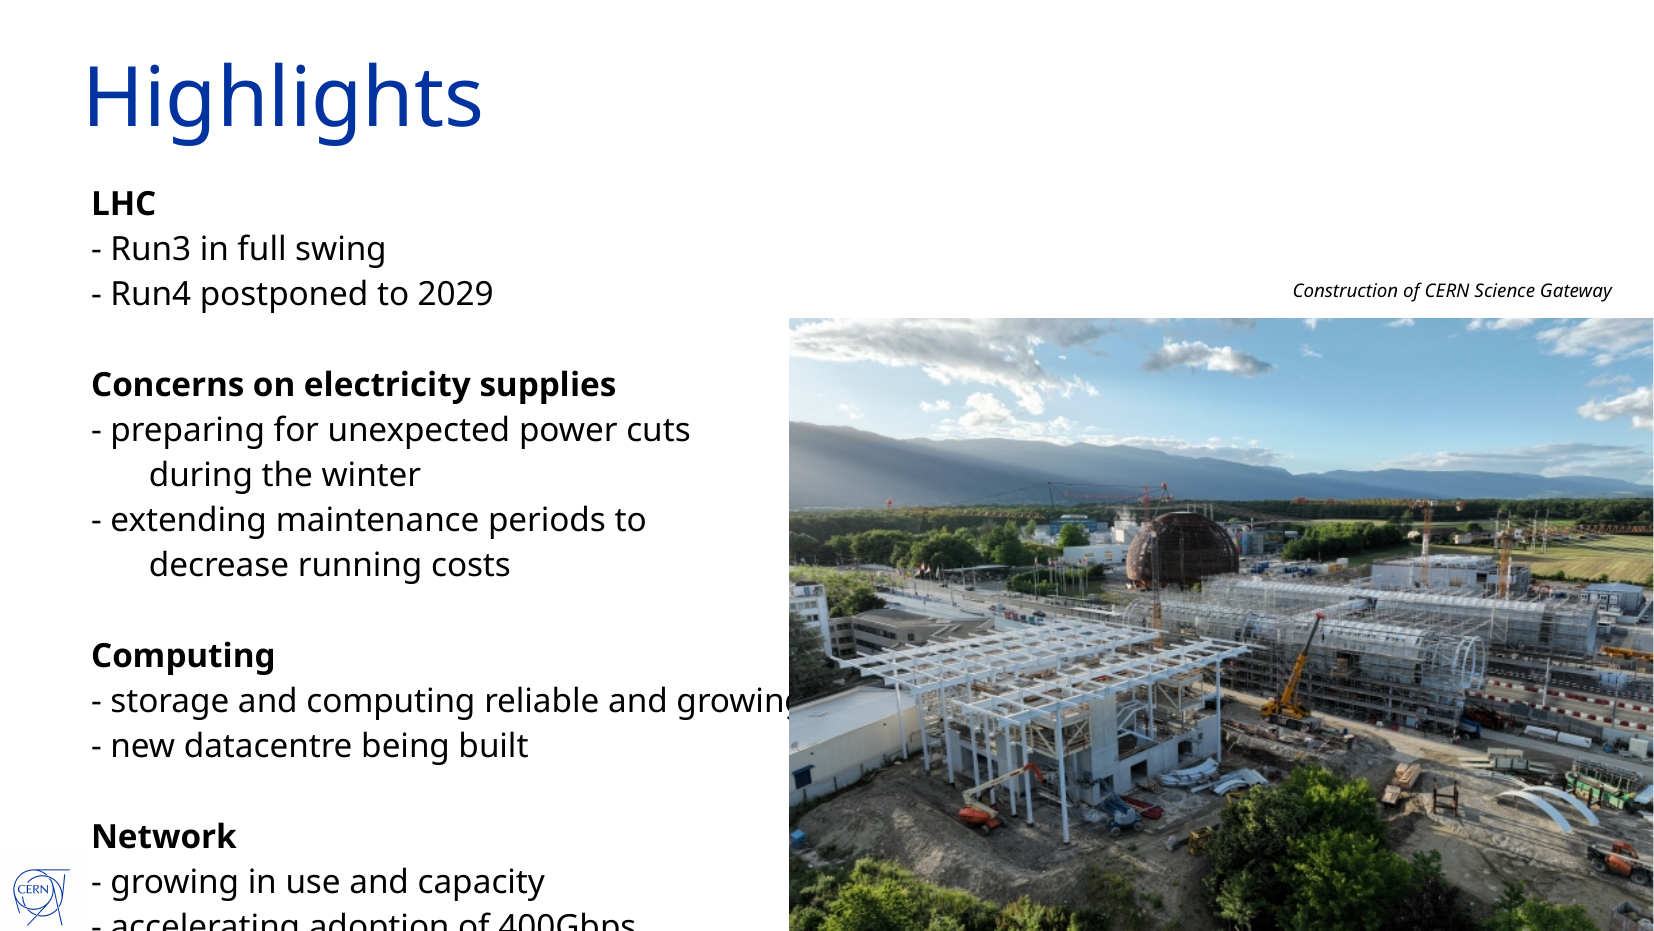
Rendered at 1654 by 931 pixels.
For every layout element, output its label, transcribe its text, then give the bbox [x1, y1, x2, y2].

text_box LHC - Run3 in full swing - Run4 postponed to 2029 Concerns on electricity supplies - preparing for unexpected power cuts during the winter - extending maintenance periods to decrease running costs Computing - storage and computing reliable and growing - new datacentre being built Network - growing in use and capacity - accelerating adoption of 400Gbps [76, 172, 1601, 931]
text_box Construction of CERN Science Gateway [1277, 270, 1654, 336]
picture [789, 318, 1654, 931]
picture [0, 850, 76, 931]
title Highlights [82, 37, 1571, 193]
